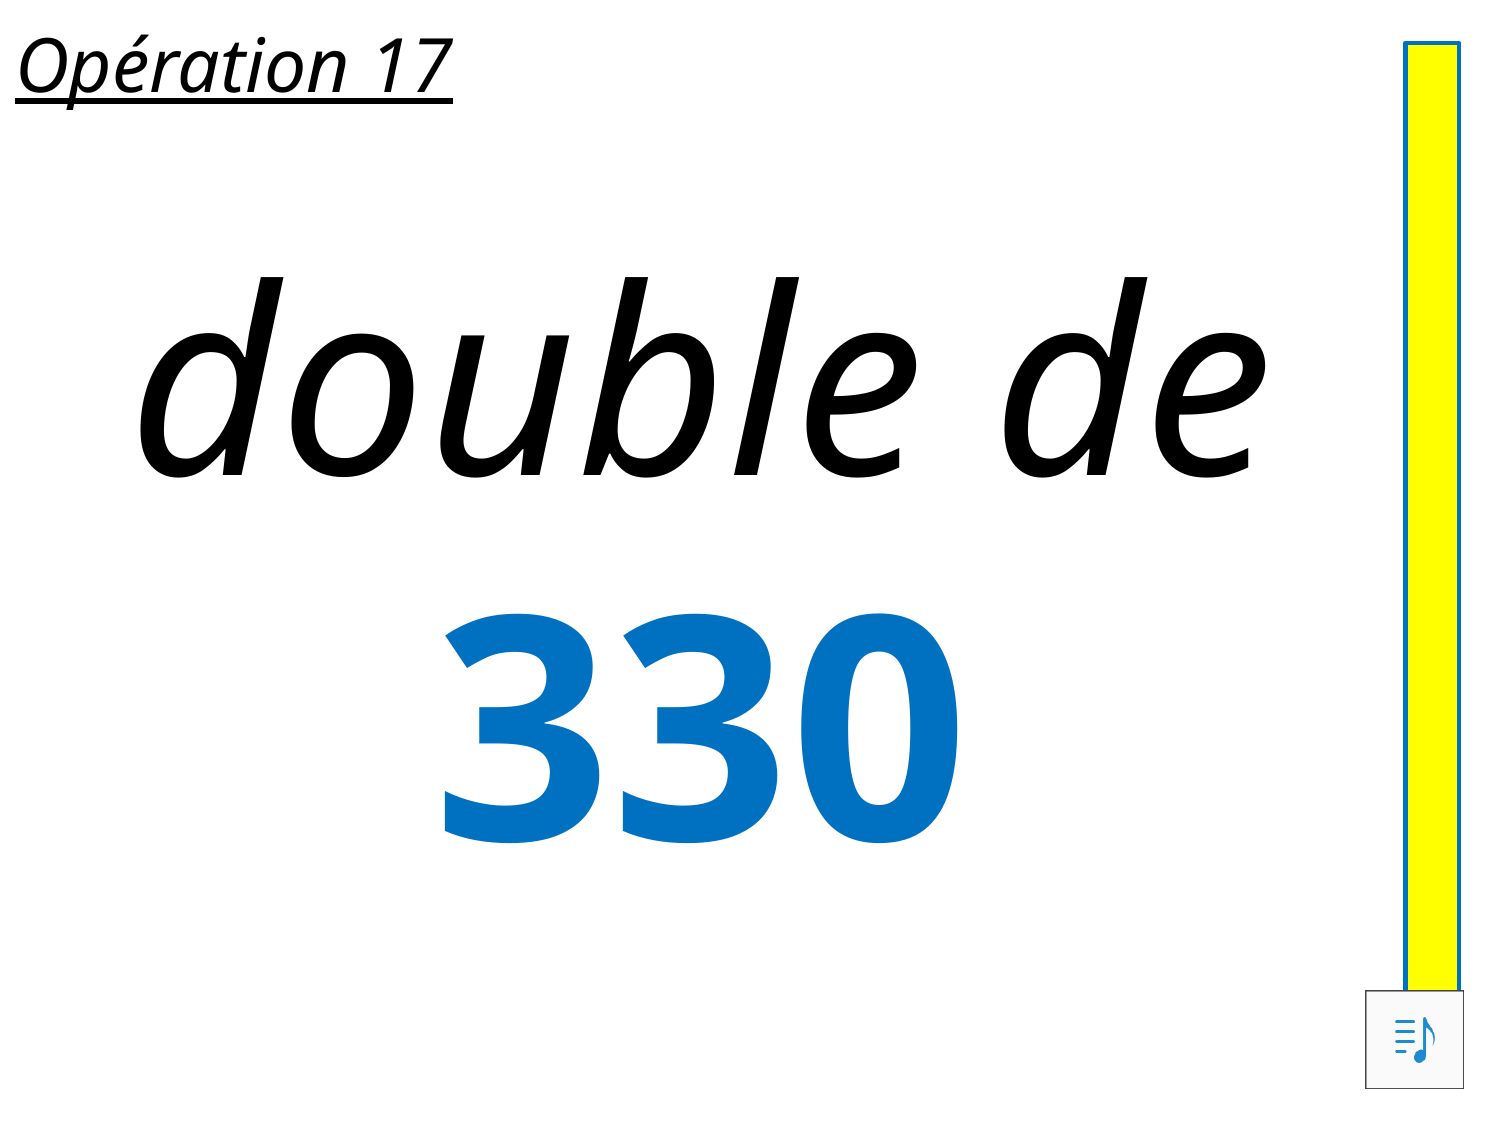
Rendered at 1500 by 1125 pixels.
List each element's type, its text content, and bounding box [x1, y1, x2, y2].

title Opération 17 [0, 0, 502, 126]
text_box [1364, 42, 1465, 1090]
text_box double de 330 [0, 207, 1403, 911]
